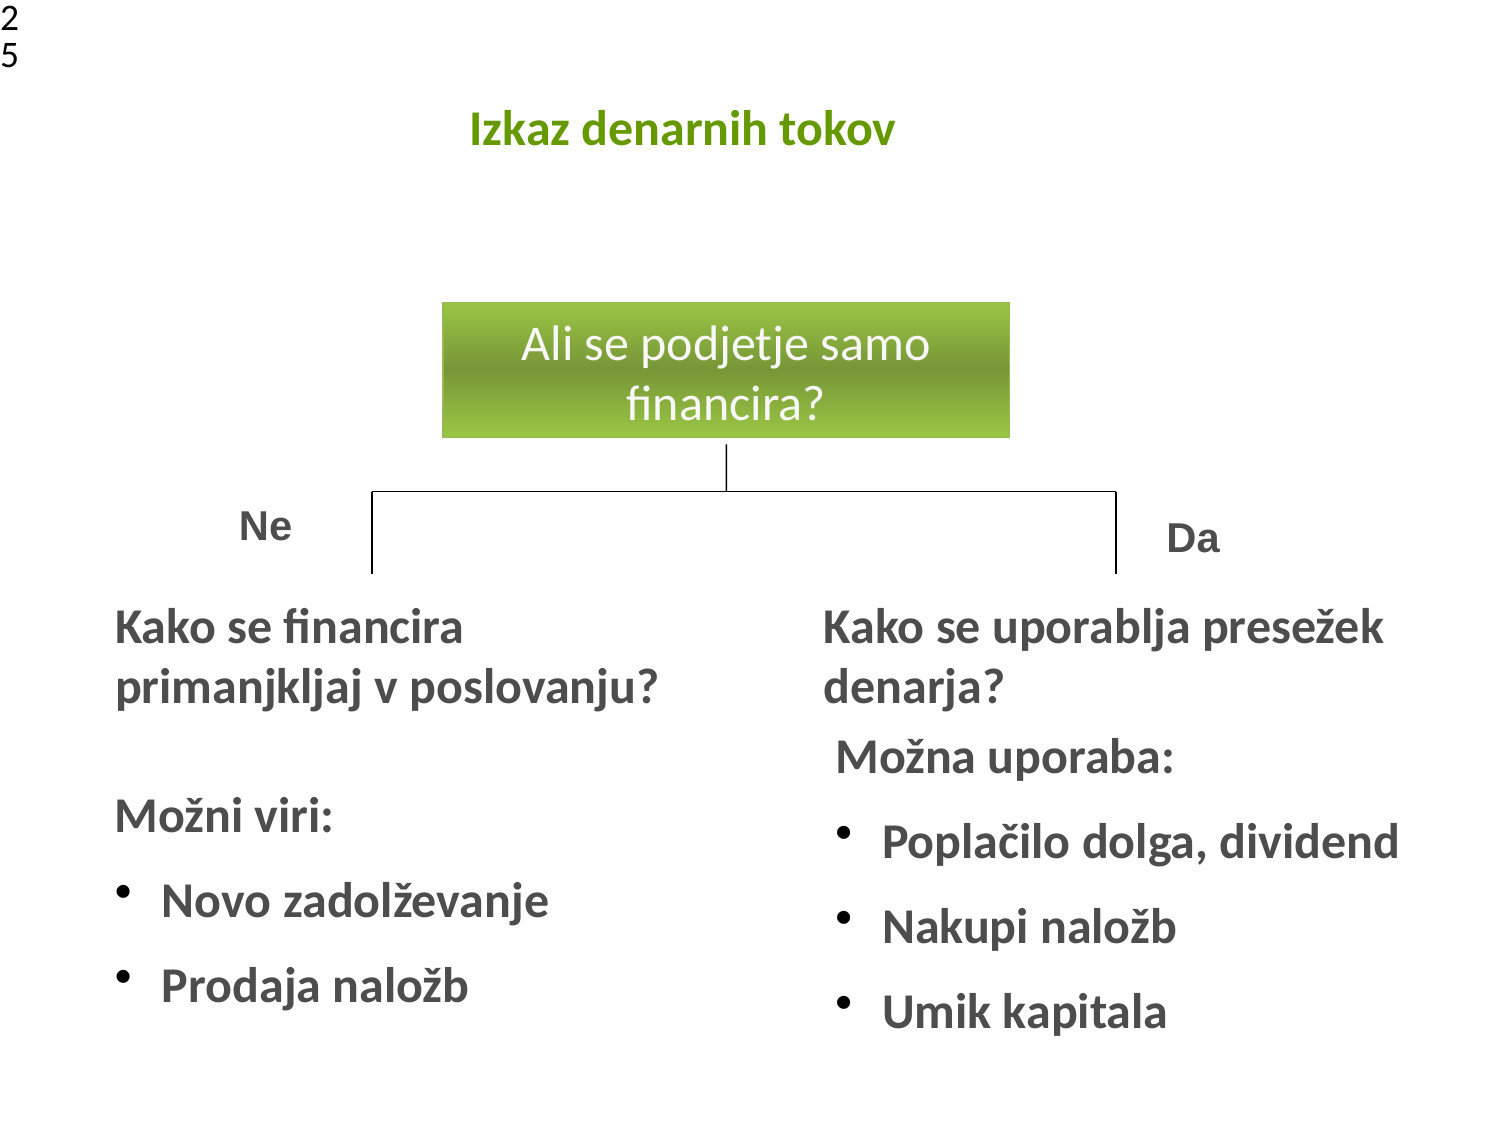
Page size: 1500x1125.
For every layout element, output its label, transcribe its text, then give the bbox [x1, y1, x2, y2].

text_box Možni viri: Novo zadolževanje Prodaja naložb [100, 775, 762, 1020]
text_box Da [1151, 503, 1330, 569]
text_box Kako se financira primanjkljaj v poslovanju? [100, 586, 727, 722]
text_box Kako se uporablja presežek denarja? [808, 586, 1412, 722]
text_box Ali se podjetje samo financira? [442, 302, 1010, 438]
text_box Možna uporaba: Poplačilo dolga, dividend Nakupi naložb Umik kapitala [820, 716, 1471, 1046]
text_box Ne [182, 491, 349, 557]
title Izkaz denarnih tokov [454, 54, 1449, 198]
